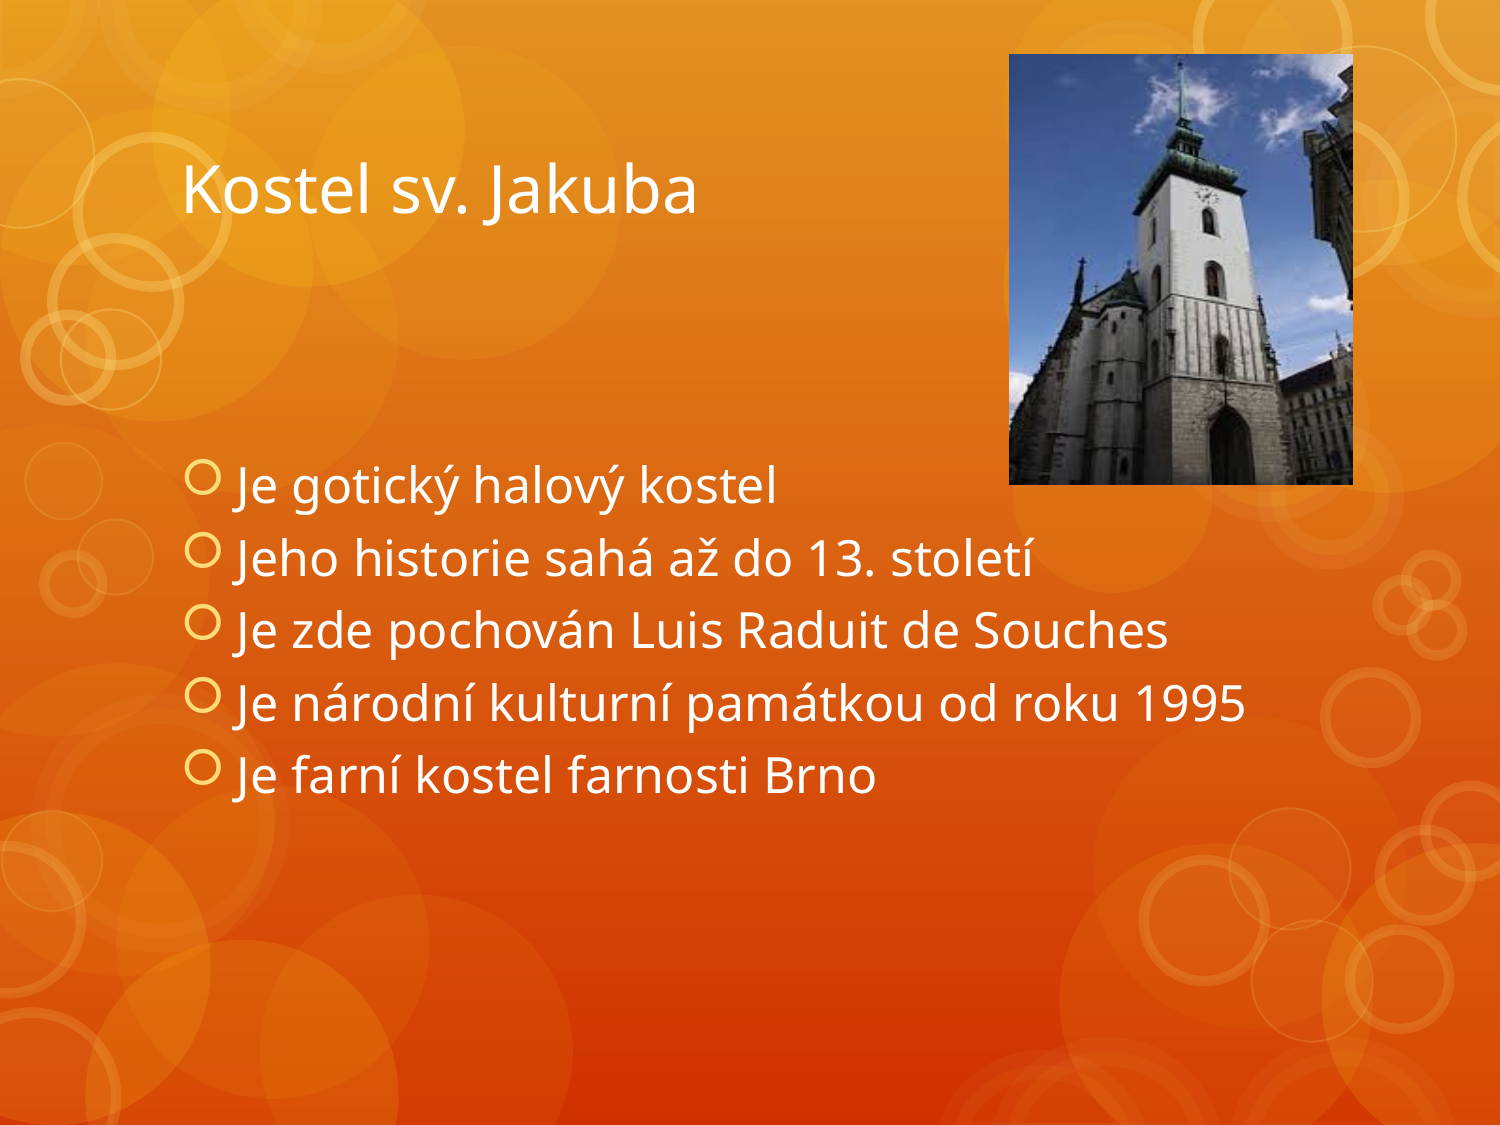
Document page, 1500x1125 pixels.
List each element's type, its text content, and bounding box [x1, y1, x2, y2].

list Je gotický halový kostel Jeho historie sahá až do 13. století Je zde pochován Luis Raduit de Souches Je národní kulturní památkou od roku 1995 Je farní kostel farnosti Brno [165, 296, 1335, 962]
picture [1009, 54, 1353, 485]
title Kostel sv. Jakuba [165, 110, 1009, 263]
